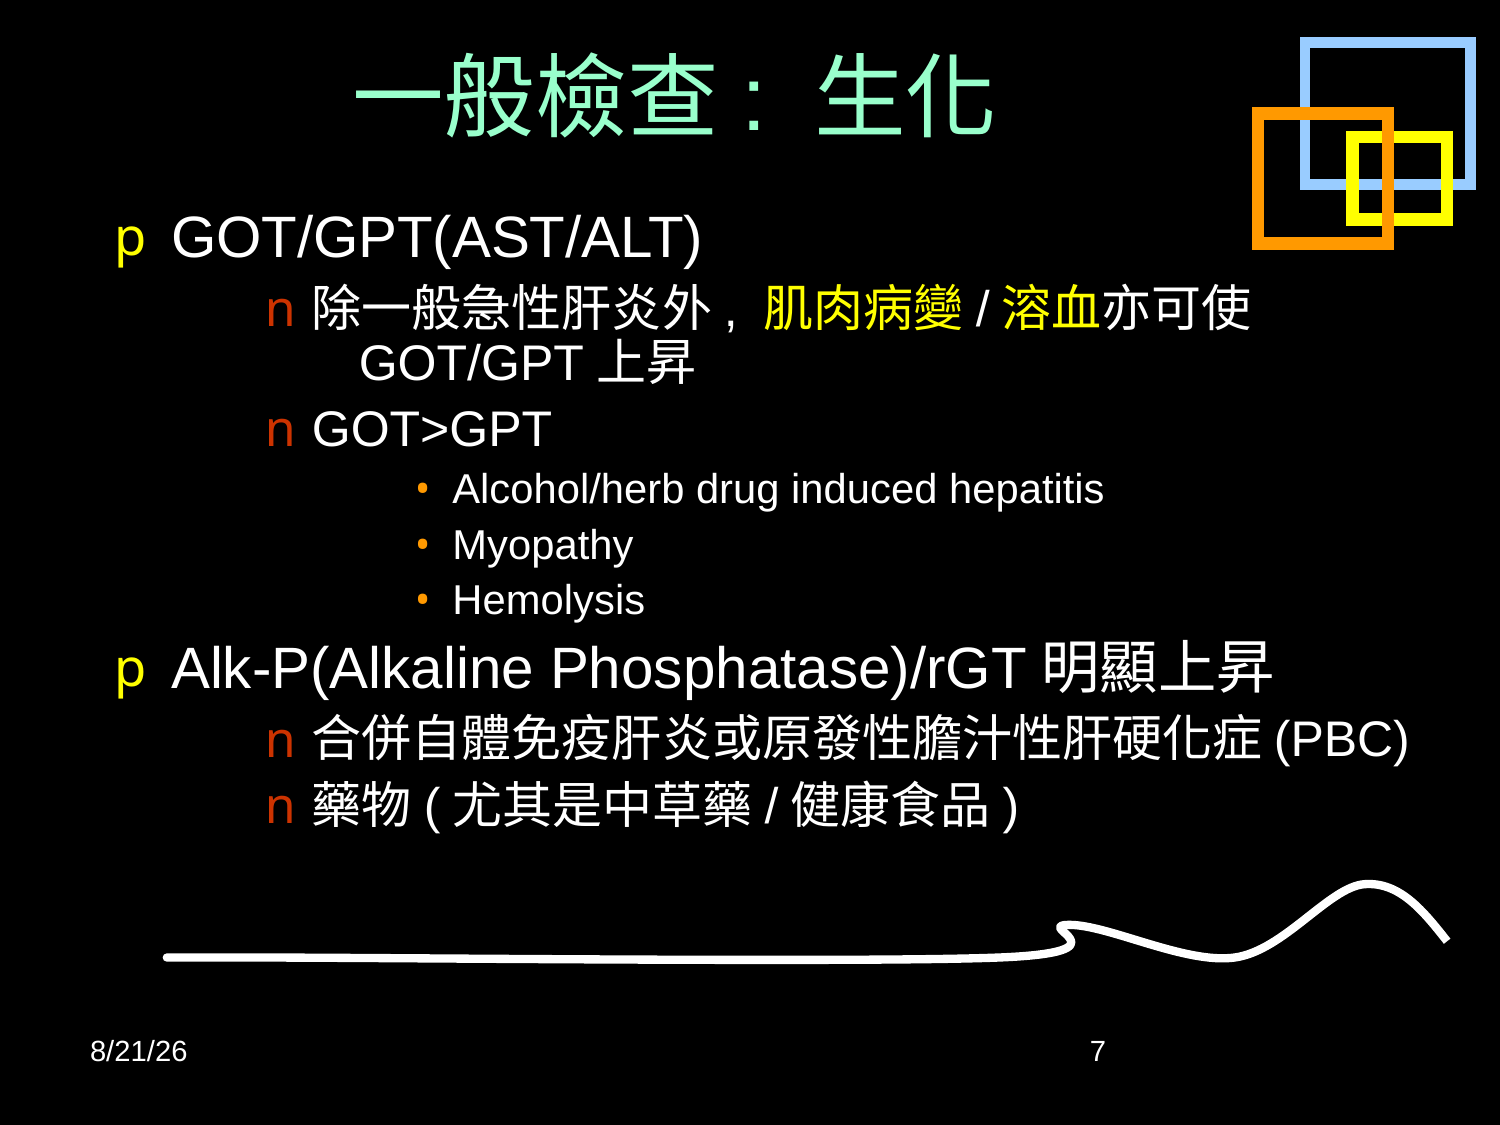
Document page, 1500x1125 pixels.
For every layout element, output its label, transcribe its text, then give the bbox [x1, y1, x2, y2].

text_box [1074, 1024, 1426, 1103]
text_box [75, 1024, 426, 1103]
list GOT/GPT(AST/ALT) 除一般急性肝炎外, 肌肉病變/溶血亦可使GOT/GPT上昇 GOT>GPT Alcohol/herb drug induced hepatitis Myopathy Hemolysis Alk-P(Alkaline Phosphatase)/rGT明顯上昇 合併自體免疫肝炎或原發性膽汁性肝硬化症(PBC) 藥物(尤其是中草藥/健康食品) [99, 200, 1426, 876]
title 一般檢查: 生化 [37, 0, 1313, 188]
